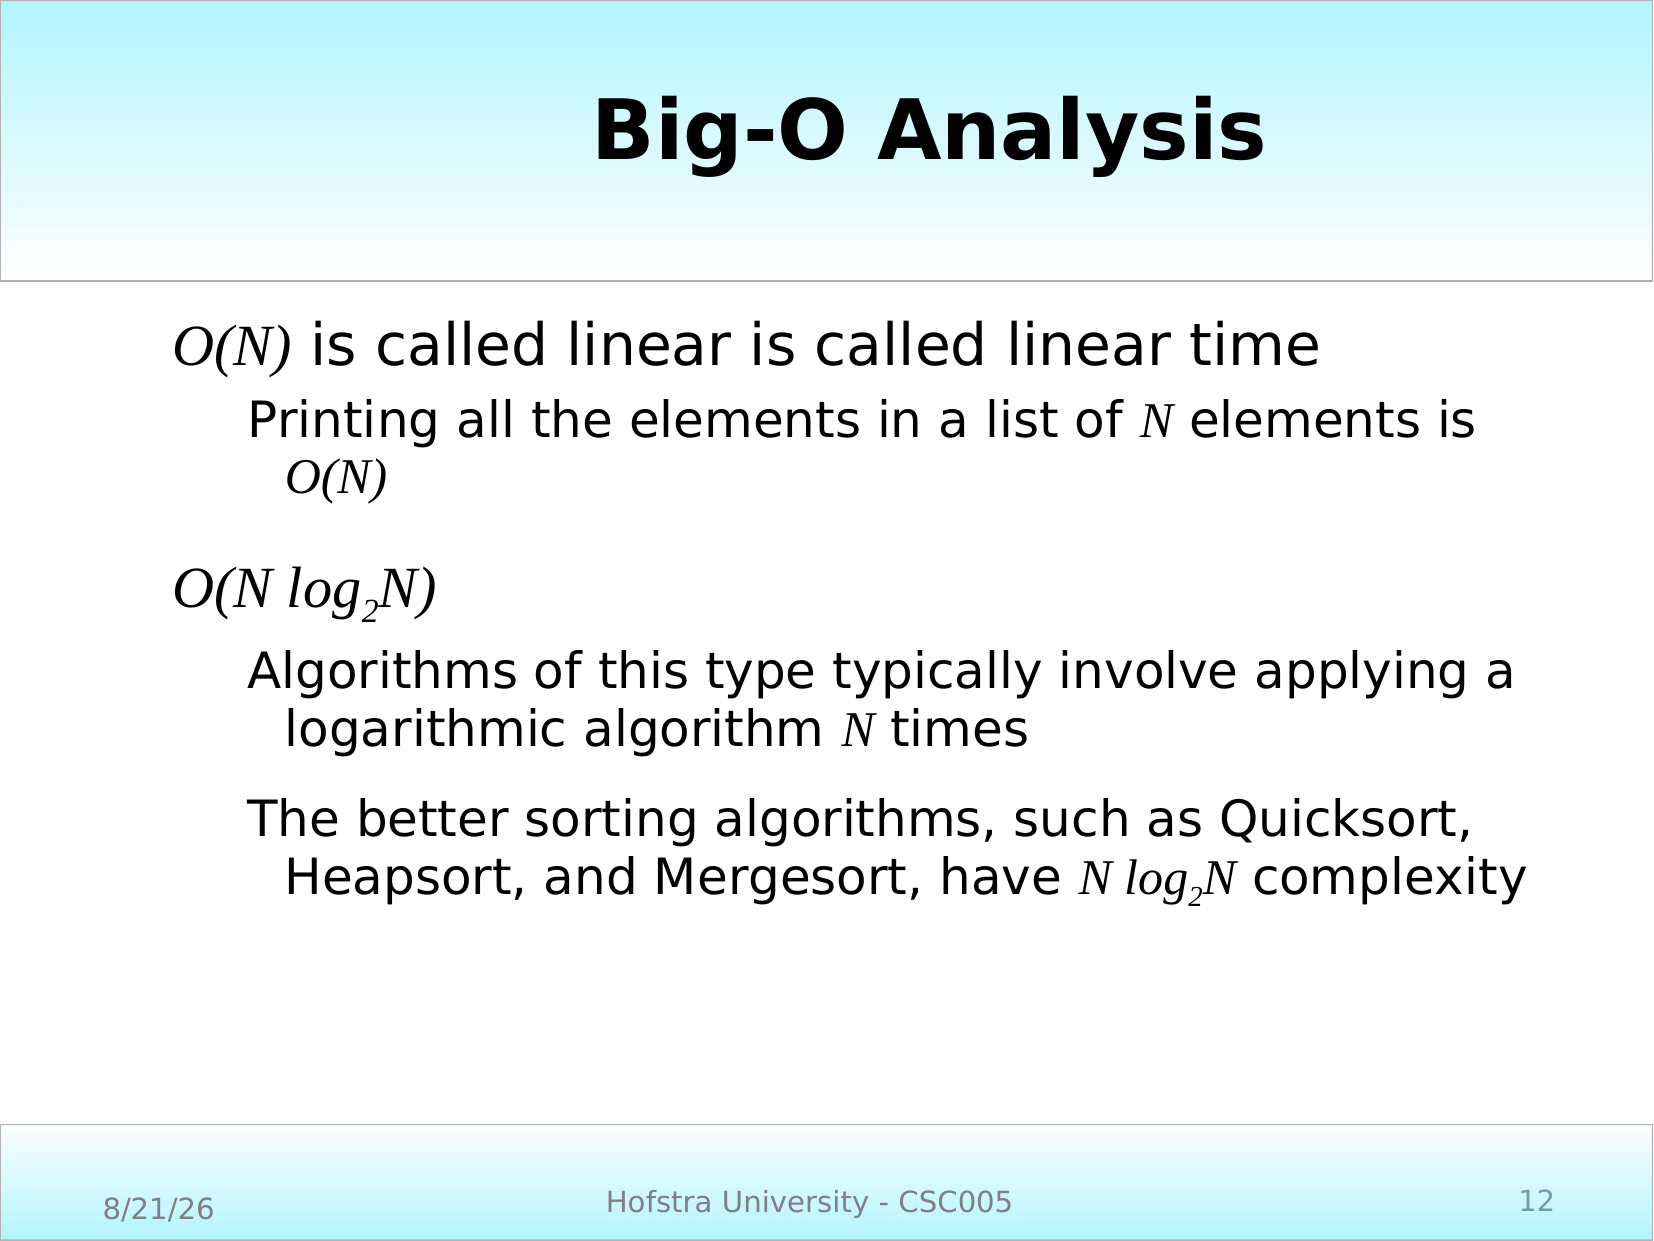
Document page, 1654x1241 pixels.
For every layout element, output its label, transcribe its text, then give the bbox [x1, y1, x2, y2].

list O(N) is called linear is called linear time Printing all the elements in a list of N elements is O(N) O(N log2N) Algorithms of this type typically involve applying a logarithmic algorithm N times The better sorting algorithms, such as Quicksort, Heapsort, and Mergesort, have N log2N complexity [82, 303, 1571, 1131]
title Big-O Analysis [247, 27, 1612, 235]
